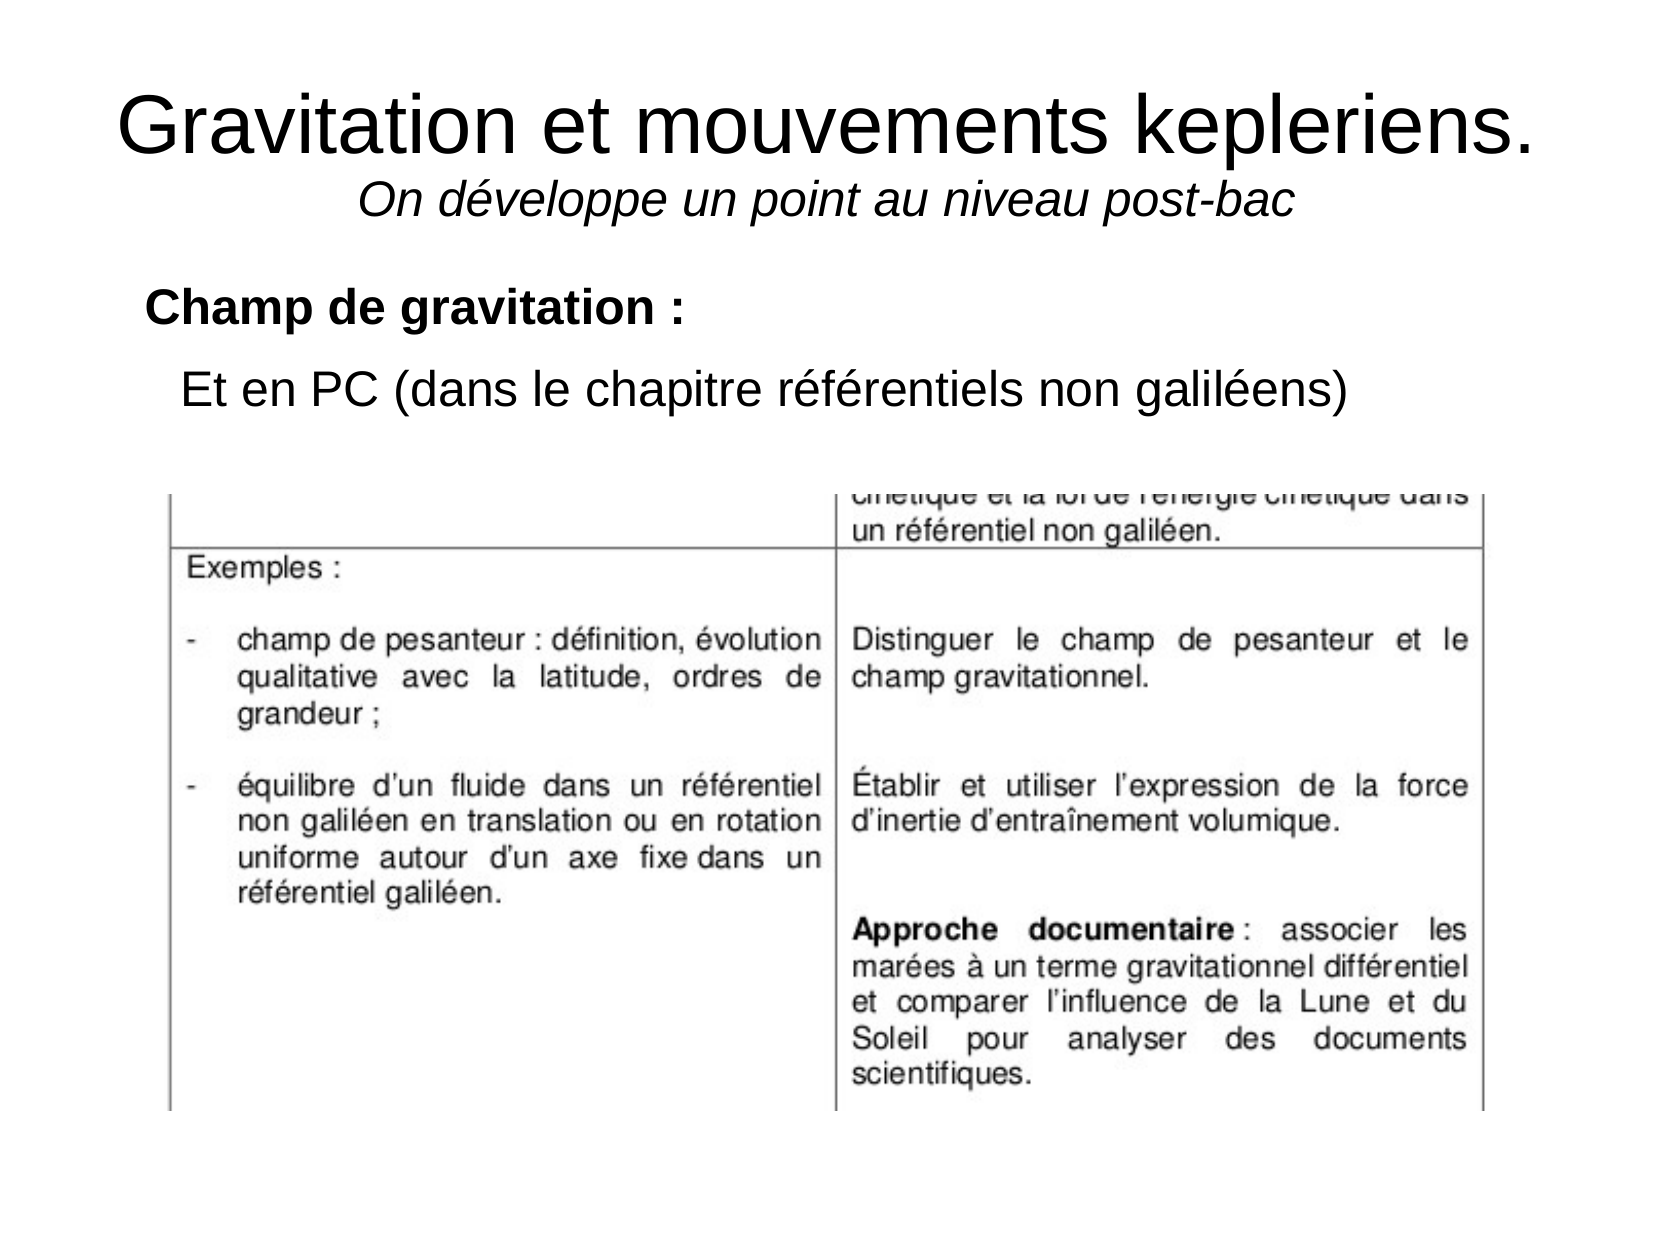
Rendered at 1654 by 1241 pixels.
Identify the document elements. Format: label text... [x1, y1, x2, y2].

text_box Et en PC (dans le chapitre référentiels non galiléens) [165, 354, 1365, 425]
text_box Champ de gravitation : [129, 272, 702, 344]
picture [129, 494, 1528, 1111]
title Gravitation et mouvements kepleriens. On développe un point au niveau post-bac [82, 49, 1571, 257]
